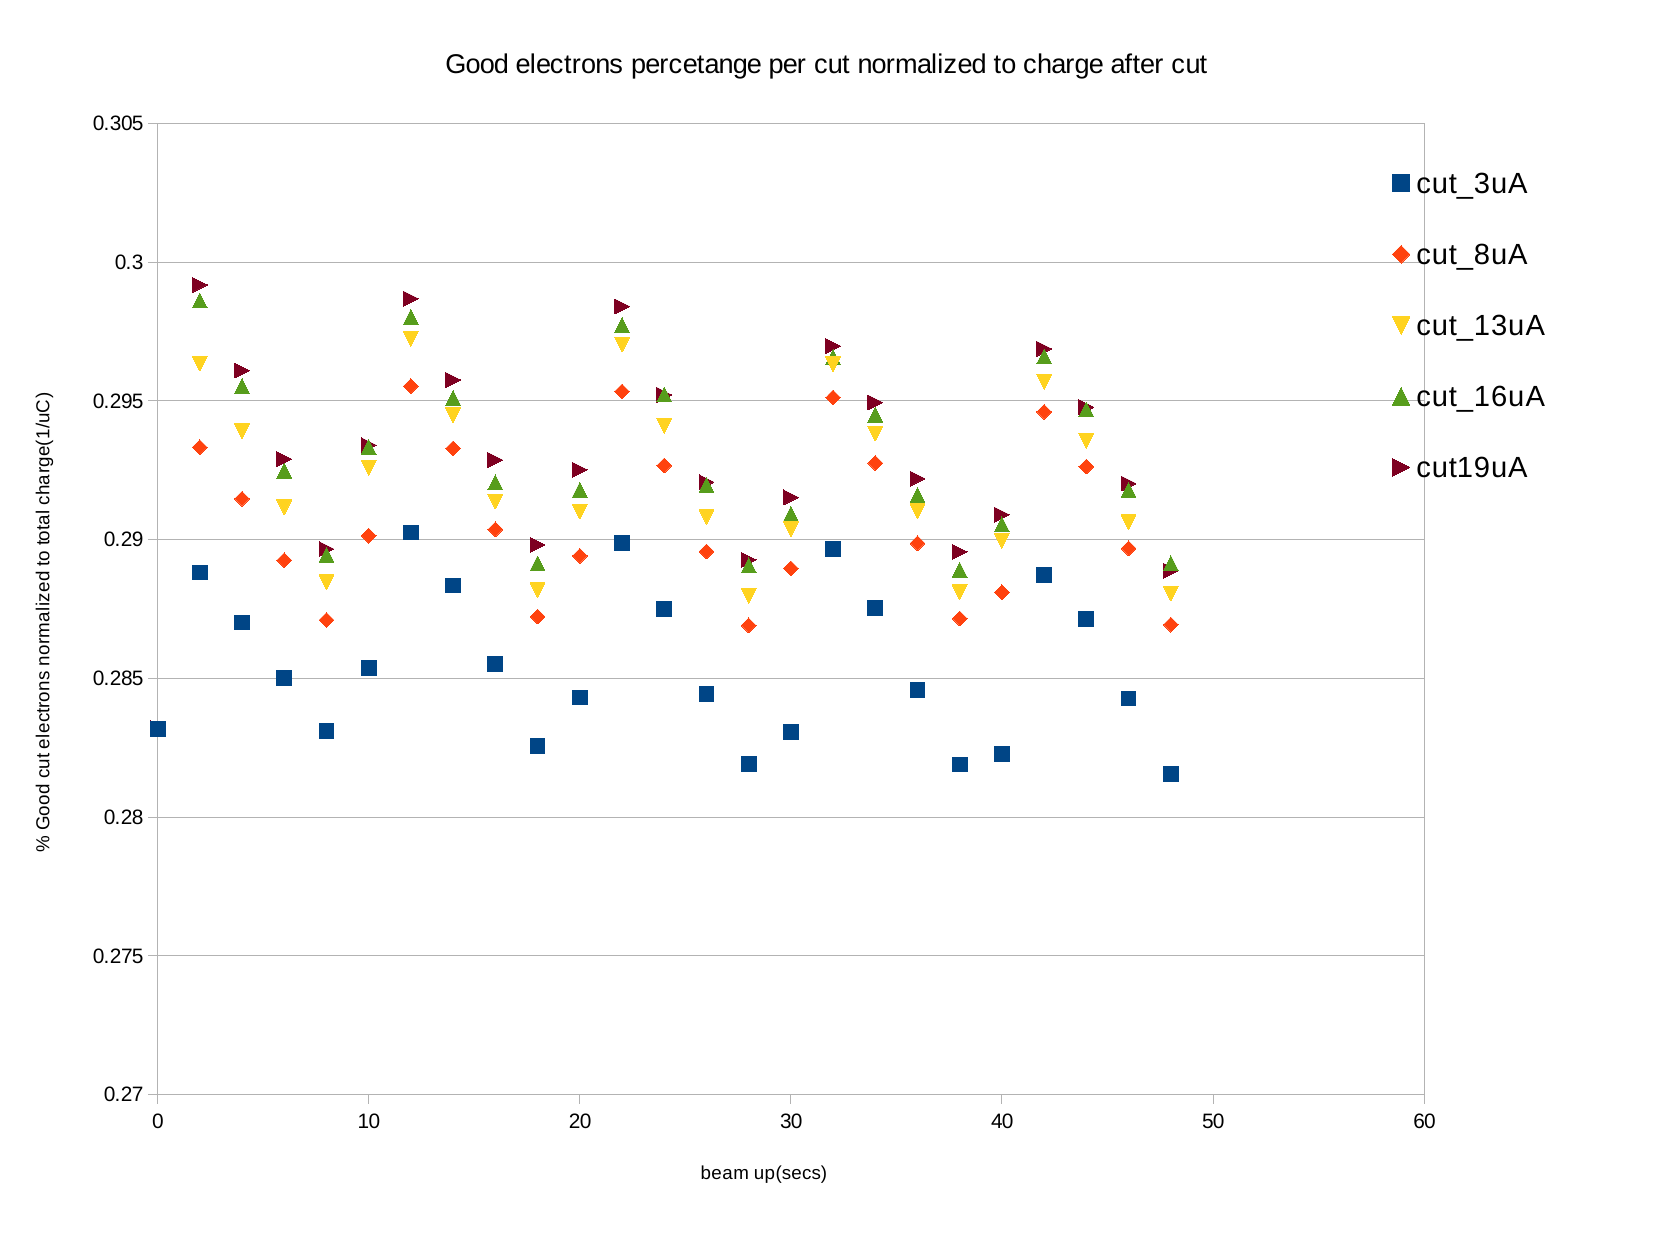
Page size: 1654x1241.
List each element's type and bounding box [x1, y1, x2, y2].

chart [0, 9, 1654, 1216]
